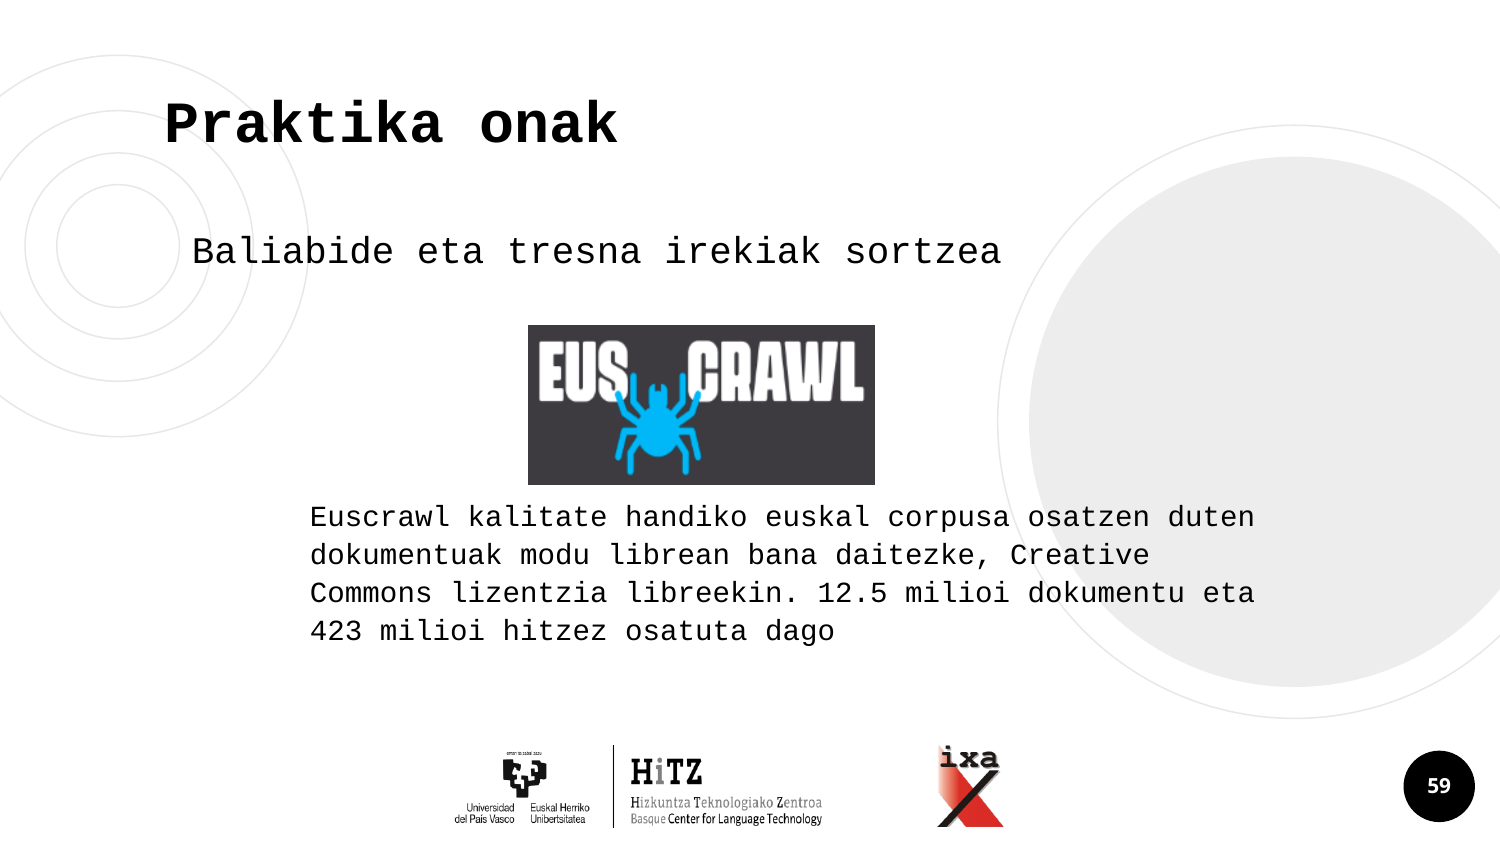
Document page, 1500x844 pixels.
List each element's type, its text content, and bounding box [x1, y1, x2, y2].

picture [528, 325, 875, 485]
text_box <zenbakia> [1403, 750, 1476, 823]
text_box Baliabide eta tresna irekiak sortzea [177, 224, 1052, 284]
picture [450, 745, 827, 828]
title Praktika onak [164, 70, 1311, 183]
text_box Euscrawl kalitate handiko euskal corpusa osatzen duten dokumentuak modu librean bana daitezke, Creative Commons lizentzia libreekin. 12.5 milioi dokumentu eta 423 milioi hitzez osatuta dago [295, 490, 1300, 727]
picture [937, 744, 1004, 827]
